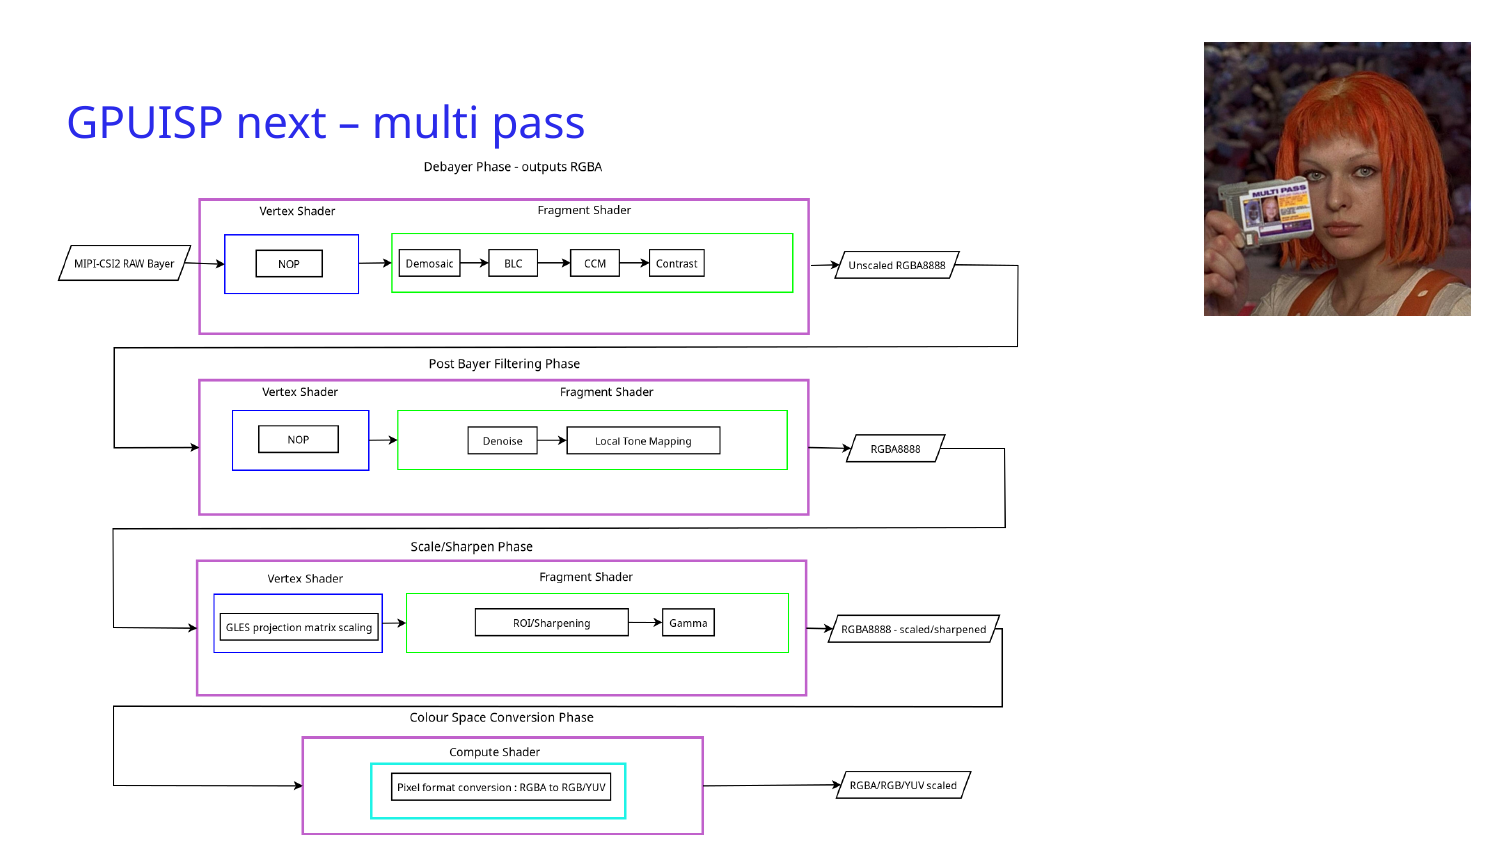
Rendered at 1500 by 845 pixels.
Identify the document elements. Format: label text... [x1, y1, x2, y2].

picture [1204, 42, 1471, 316]
picture [57, 157, 1019, 835]
title GPUISP next – multi pass [51, 73, 1204, 168]
